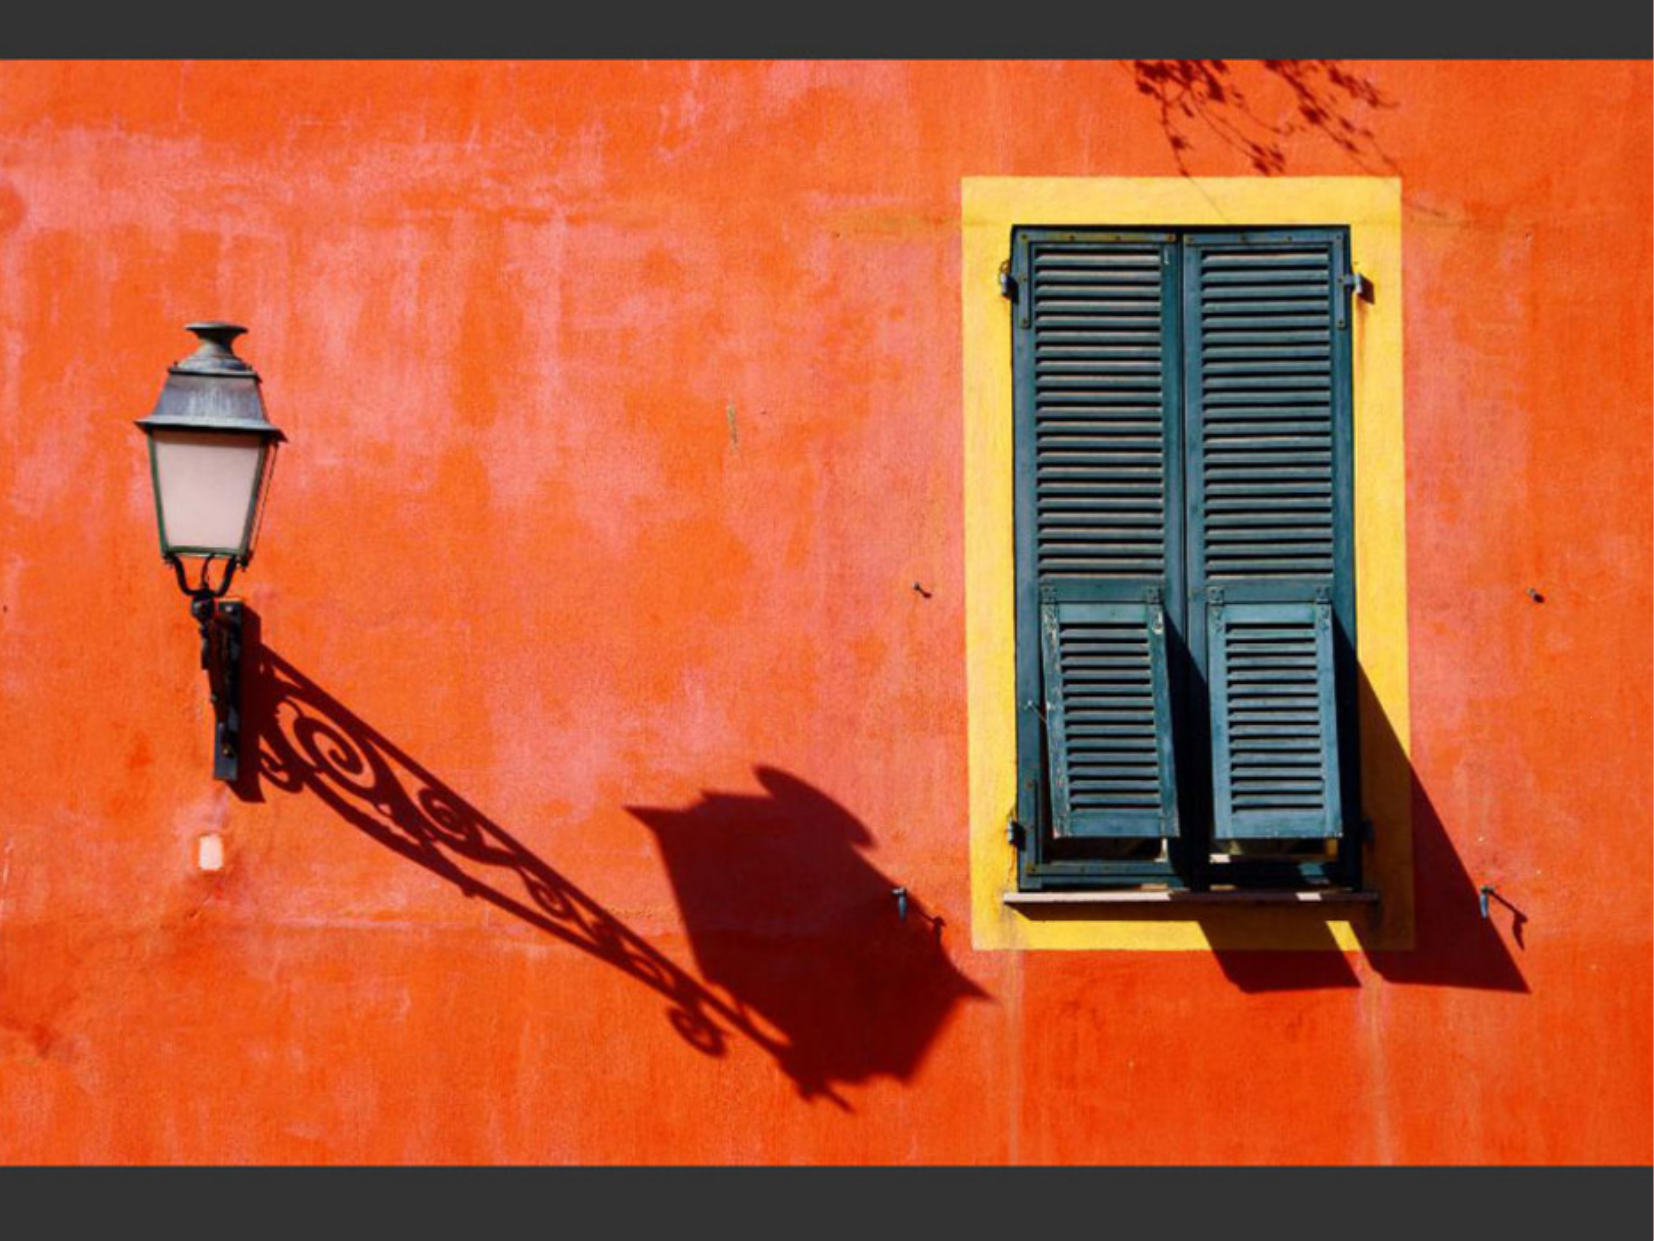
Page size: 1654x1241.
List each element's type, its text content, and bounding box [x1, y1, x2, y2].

picture [0, 0, 1654, 1241]
text_box Réalisé par Amandine & Juliette [212, 82, 1607, 1216]
